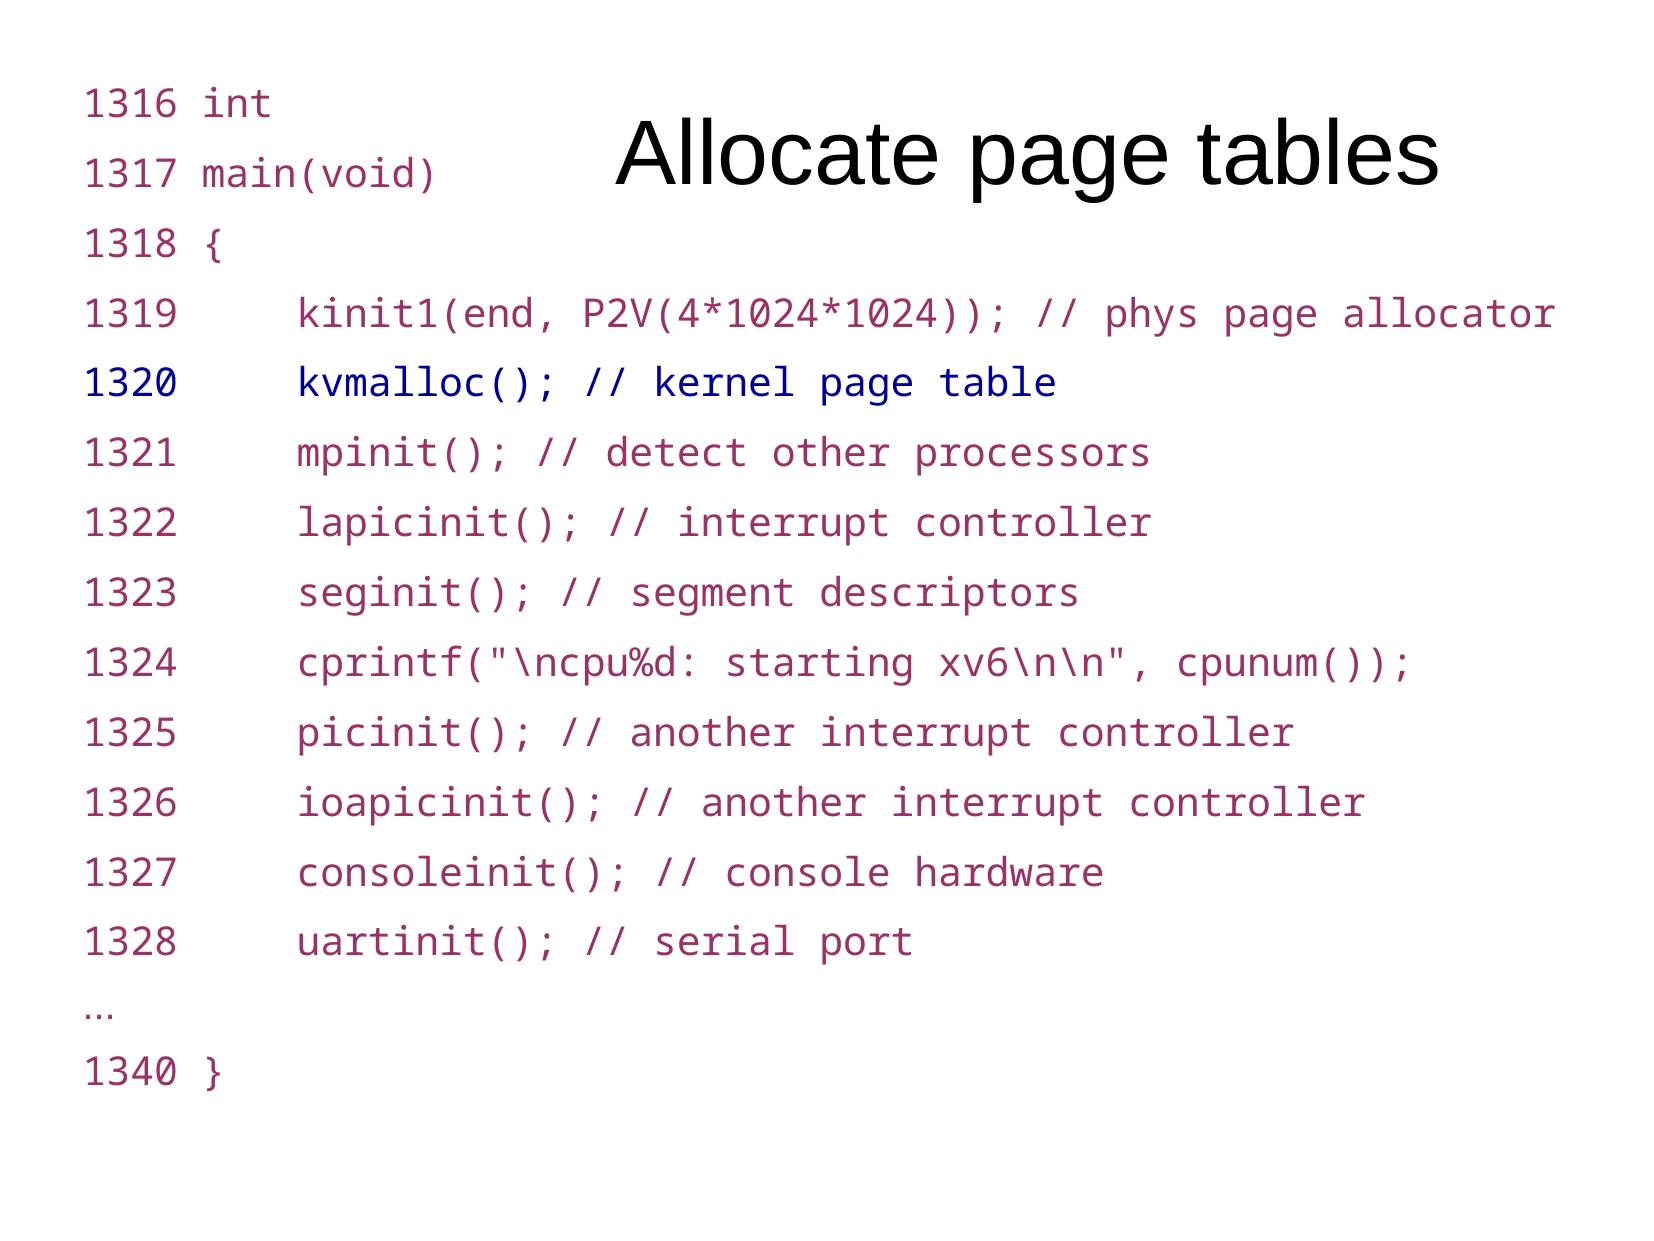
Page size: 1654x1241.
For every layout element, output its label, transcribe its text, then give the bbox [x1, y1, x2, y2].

list 1316 int 1317 main(void) 1318 { 1319 kinit1(end, P2V(4*1024*1024)); // phys page allocator 1320 kvmalloc(); // kernel page table 1321 mpinit(); // detect other processors 1322 lapicinit(); // interrupt controller 1323 seginit(); // segment descriptors 1324 cprintf("\ncpu%d: starting xv6\n\n", cpunum()); 1325 picinit(); // another interrupt controller 1326 ioapicinit(); // another interrupt controller 1327 consoleinit(); // console hardware 1328 uartinit(); // serial port ... 1340 } [82, 75, 1571, 1163]
title Allocate page tables [487, 49, 1571, 257]
